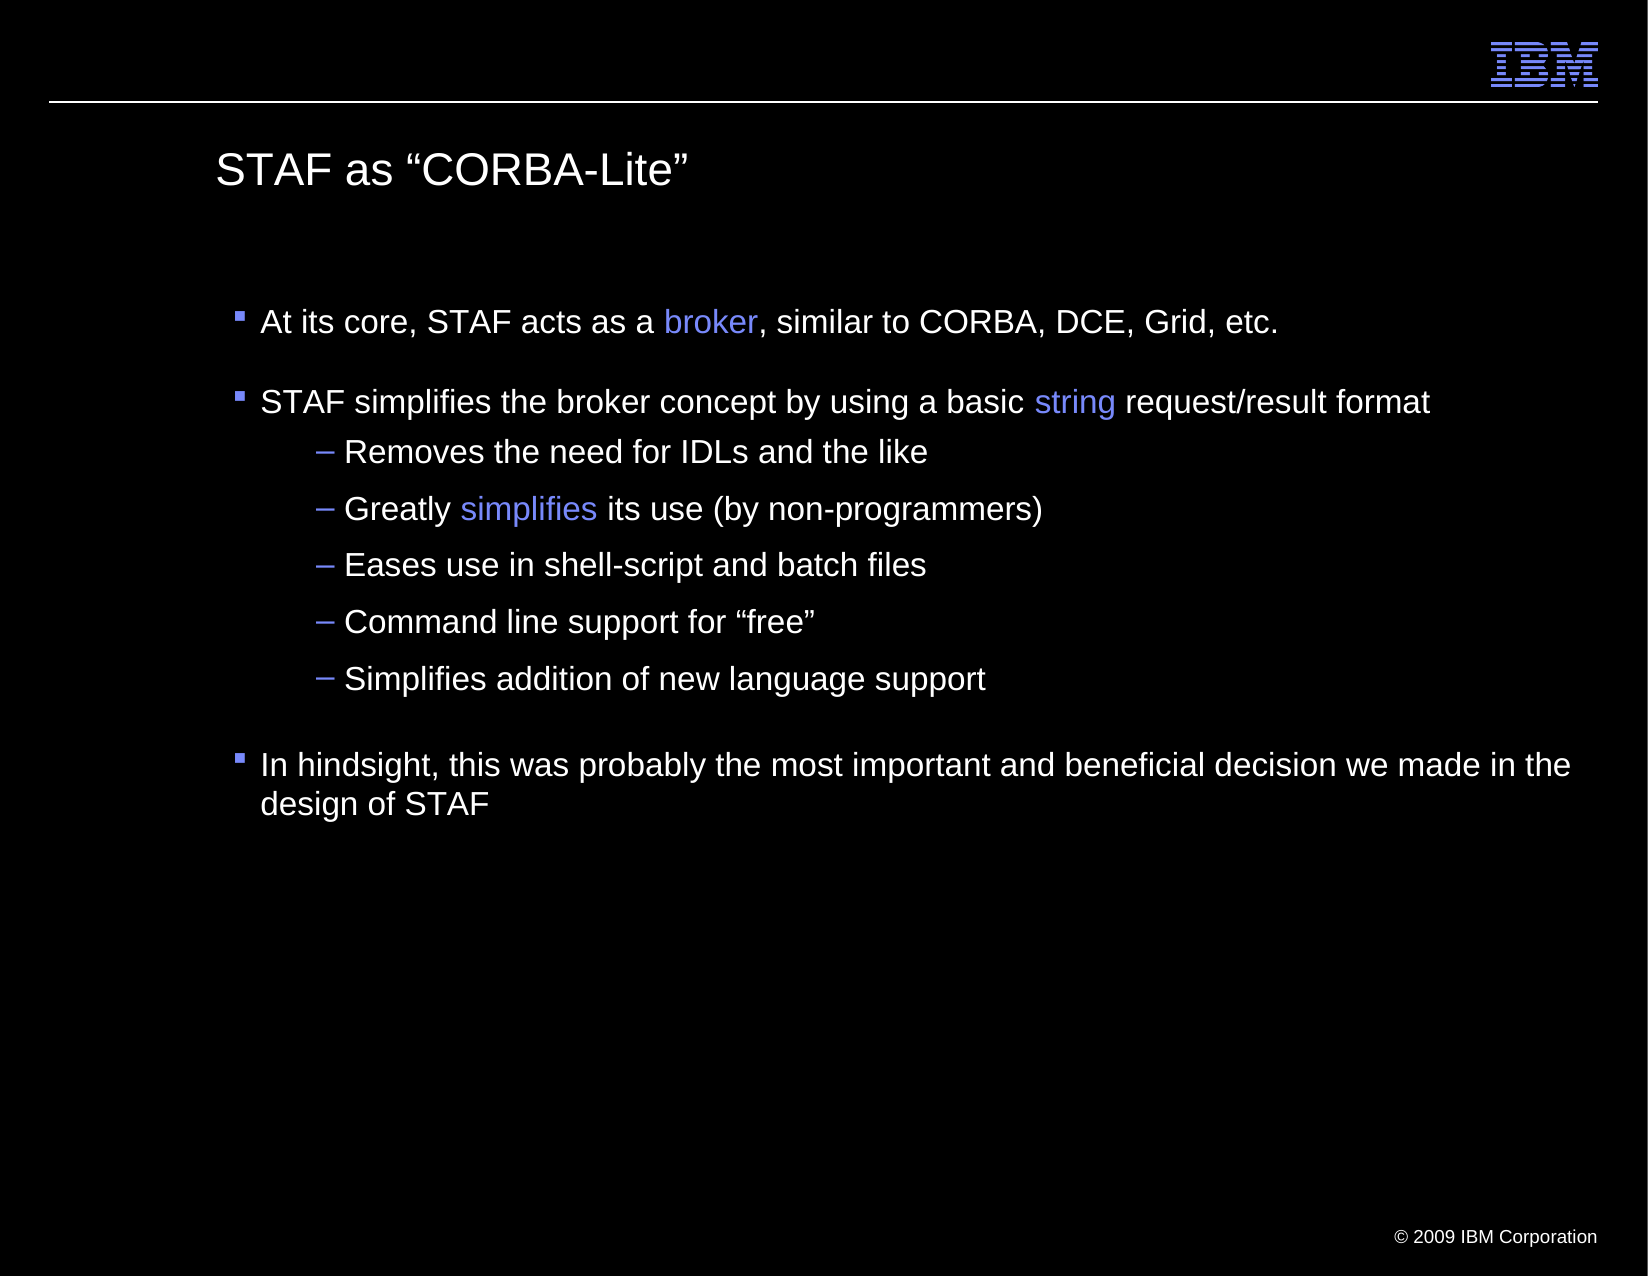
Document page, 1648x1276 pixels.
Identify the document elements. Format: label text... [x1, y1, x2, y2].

picture [1491, 42, 1598, 87]
text_box At its core, STAF acts as a broker, similar to CORBA, DCE, Grid, etc. STAF simplifies the broker concept by using a basic string request/result format Removes the need for IDLs and the like Greatly simplifies its use (by non-programmers) Eases use in shell-script and batch files Command line support for “free” Simplifies addition of new language support In hindsight, this was probably the most important and beneficial decision we made in the design of STAF [232, 248, 1582, 1276]
title STAF as “CORBA-Lite” [198, 137, 1648, 231]
